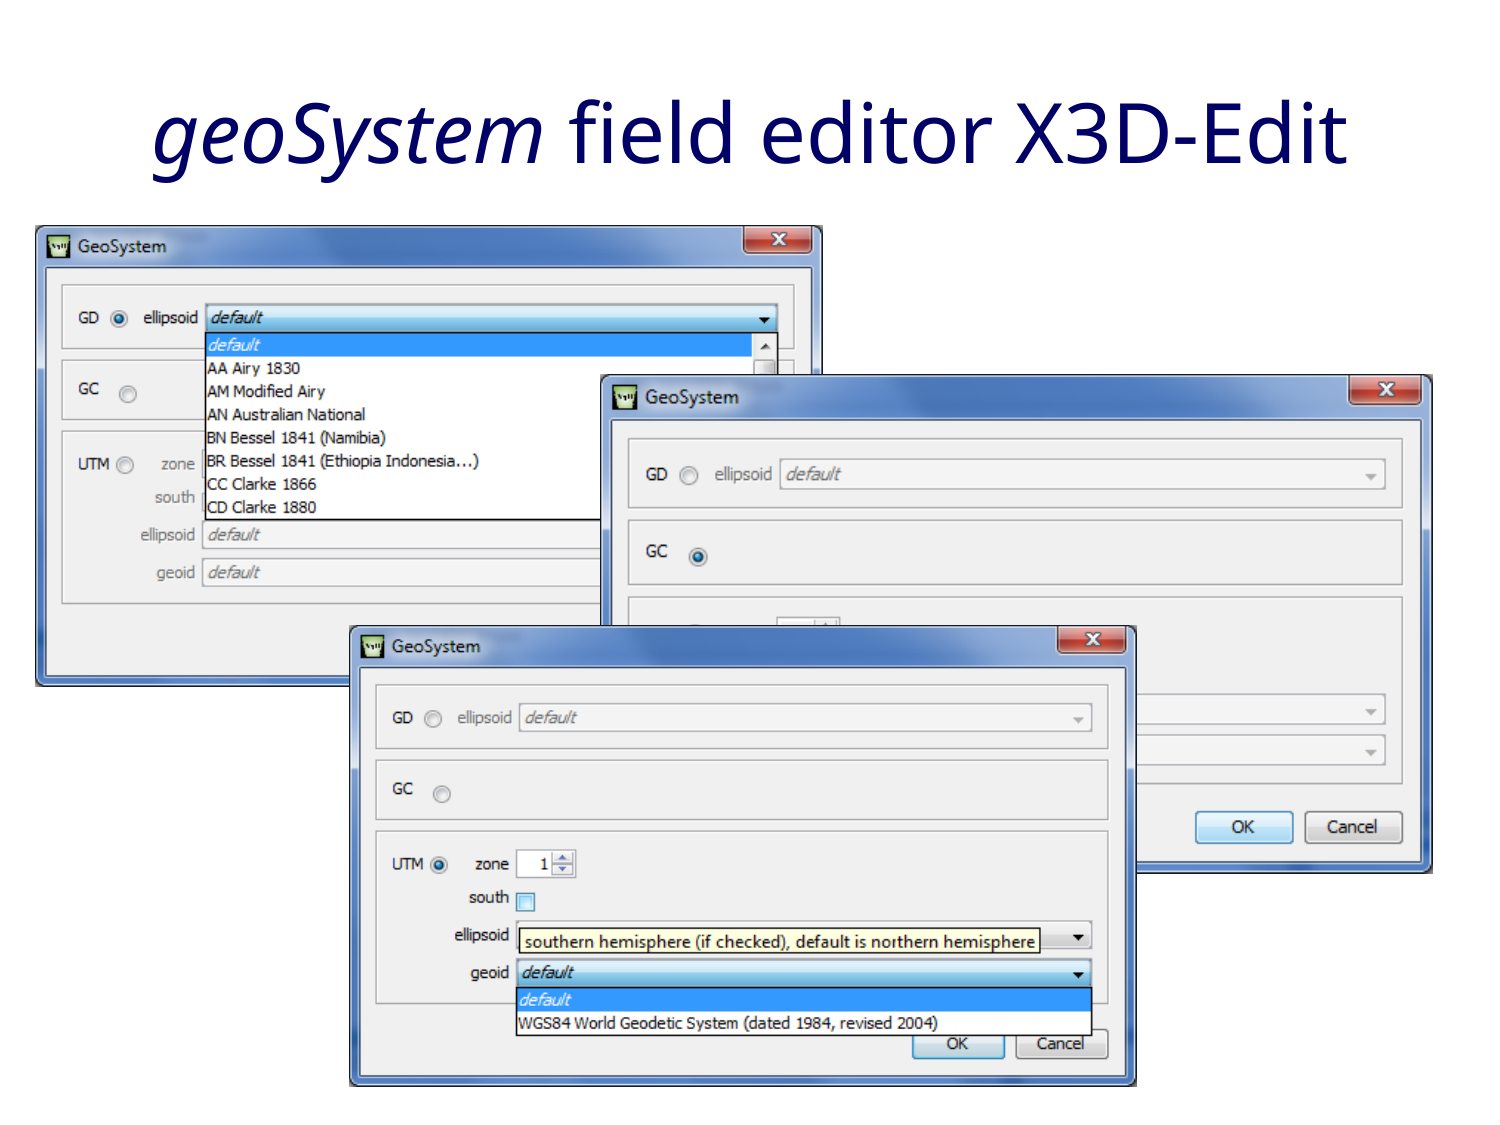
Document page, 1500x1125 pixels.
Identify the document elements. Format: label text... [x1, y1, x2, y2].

picture [35, 225, 1433, 1087]
title geoSystem field editor X3D-Edit [112, 37, 1388, 226]
